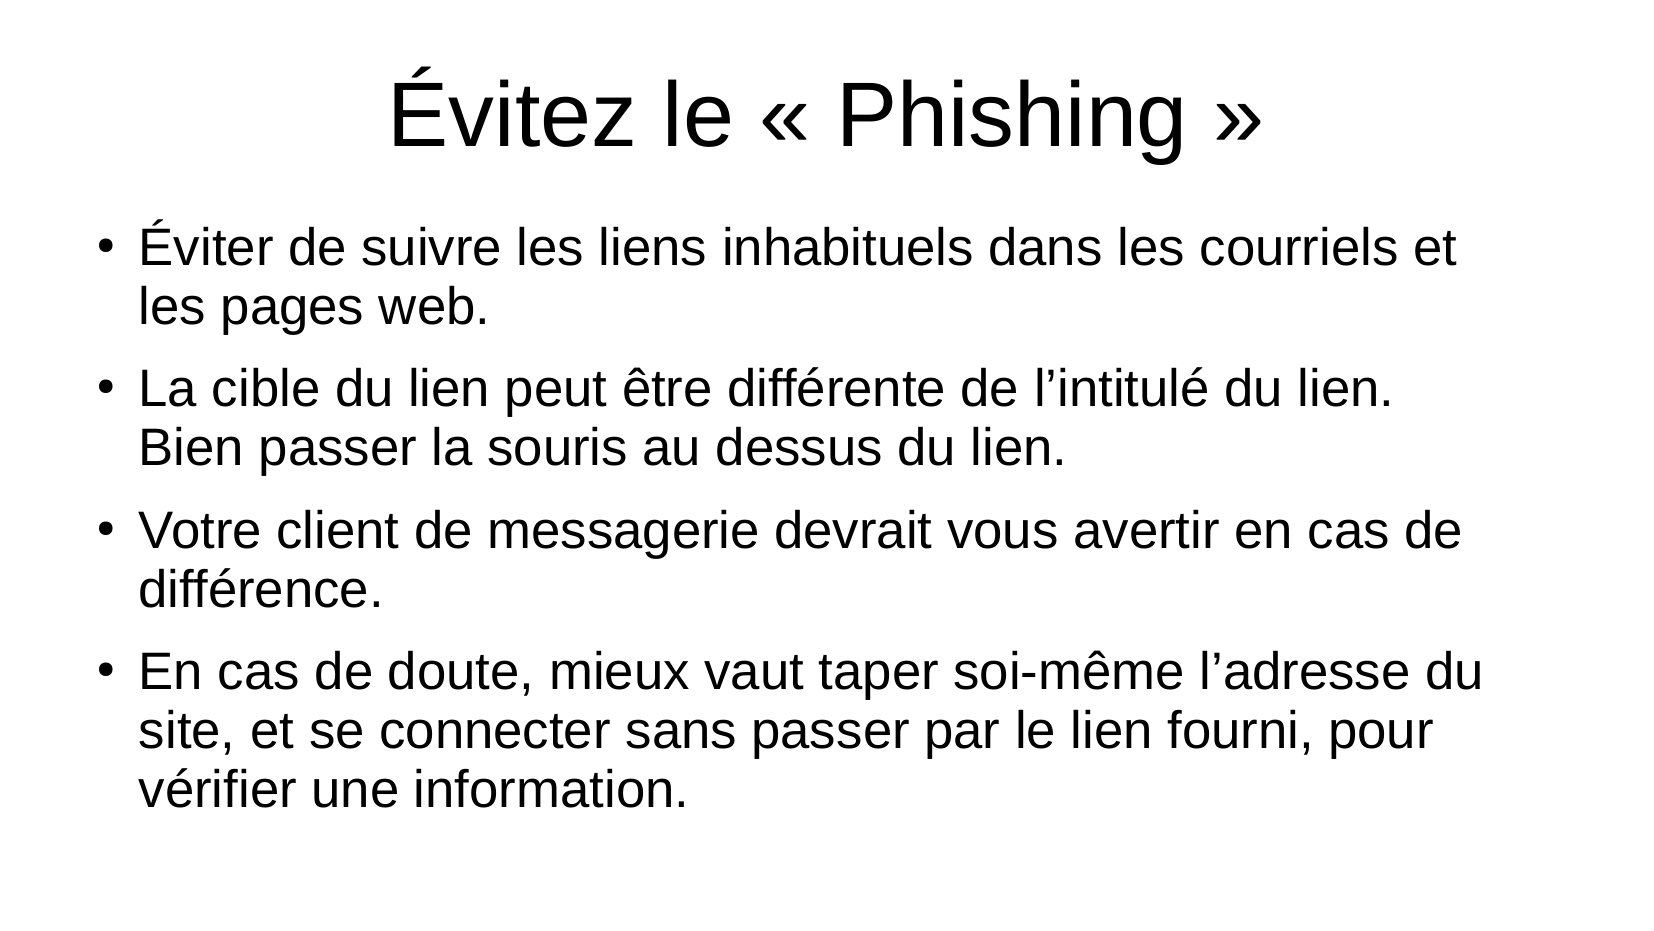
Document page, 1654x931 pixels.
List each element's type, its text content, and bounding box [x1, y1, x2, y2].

title Évitez le « Phishing » [82, 37, 1571, 193]
list Éviter de suivre les liens inhabituels dans les courriels et les pages web. La cible du lien peut être différente de l’intitulé du lien. Bien passer la souris au dessus du lien. Votre client de messagerie devrait vous avertir en cas de différence. En cas de doute, mieux vaut taper soi-même l’adresse du site, et se connecter sans passer par le lien fourni, pour vérifier une information. [82, 217, 1501, 826]
